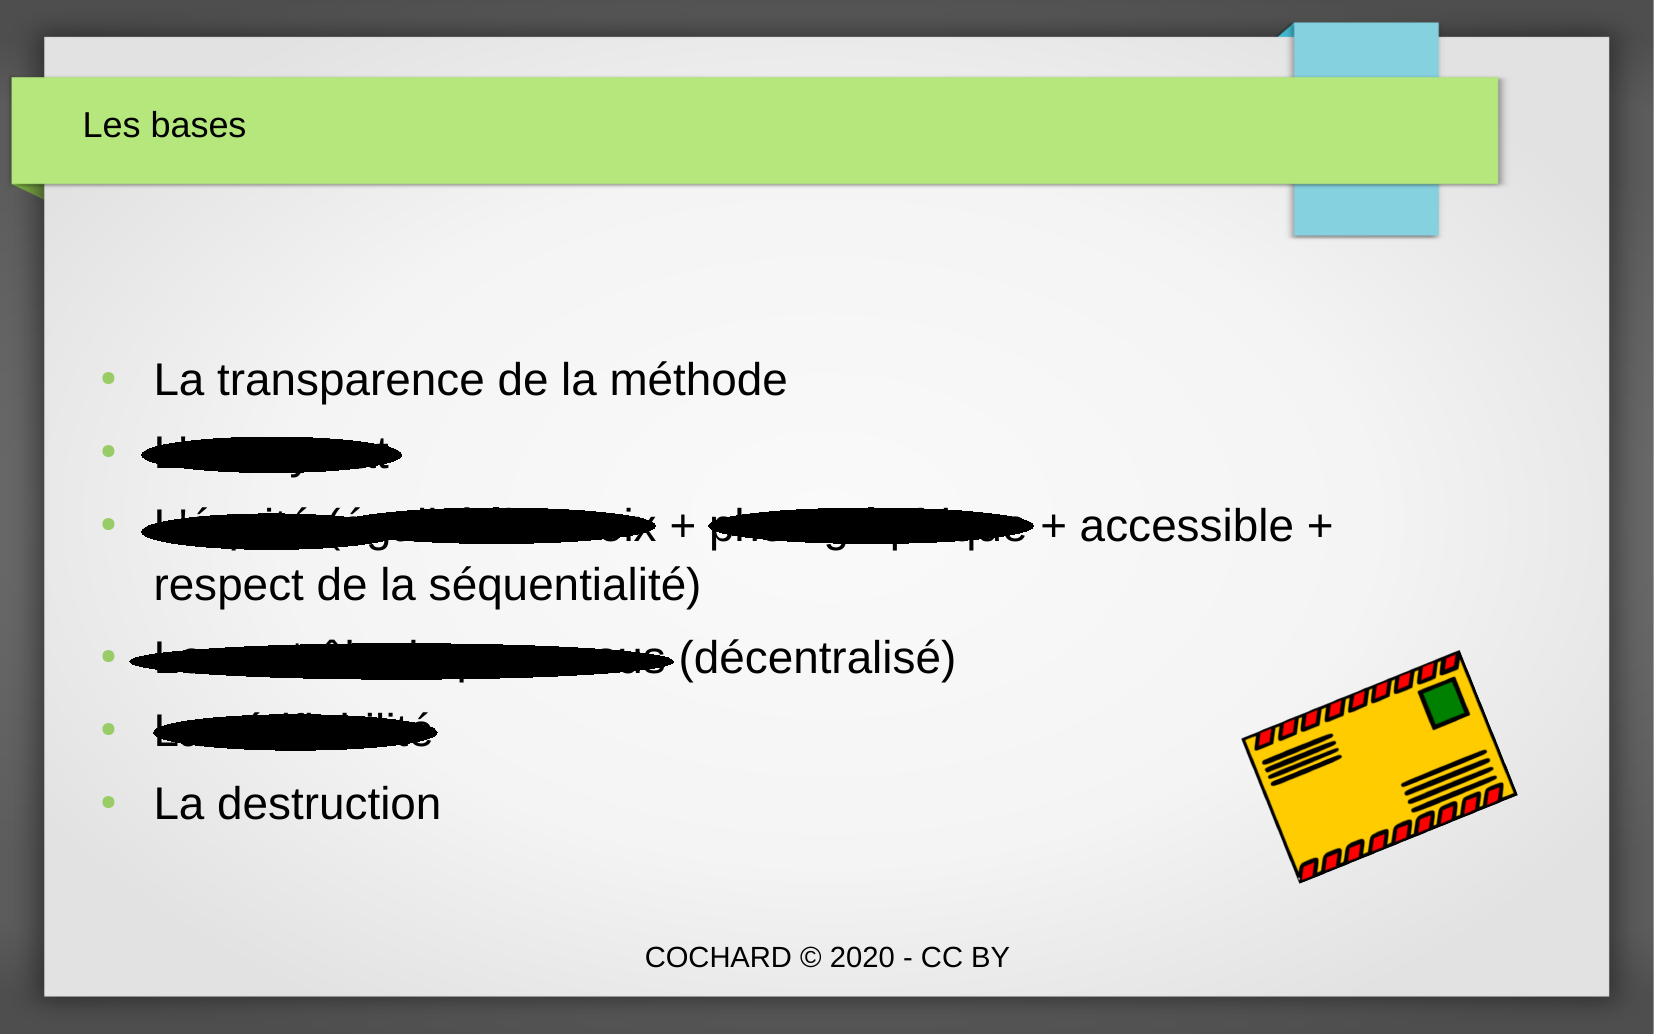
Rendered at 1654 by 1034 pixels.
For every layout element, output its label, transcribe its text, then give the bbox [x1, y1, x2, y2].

title Les bases [82, 39, 1235, 210]
text_box [141, 437, 402, 473]
text_box [129, 643, 674, 680]
list La transparence de la méthode L'anonymat L'équité (égalité des voix + photographique + accessible + respect de la séquentialité) Le contrôle du processus (décentralisé) La vérifiabilité La destruction [82, 249, 1571, 849]
picture [0, 0, 1654, 1034]
text_box [141, 507, 656, 550]
text_box [708, 507, 1034, 544]
text_box [153, 714, 438, 751]
